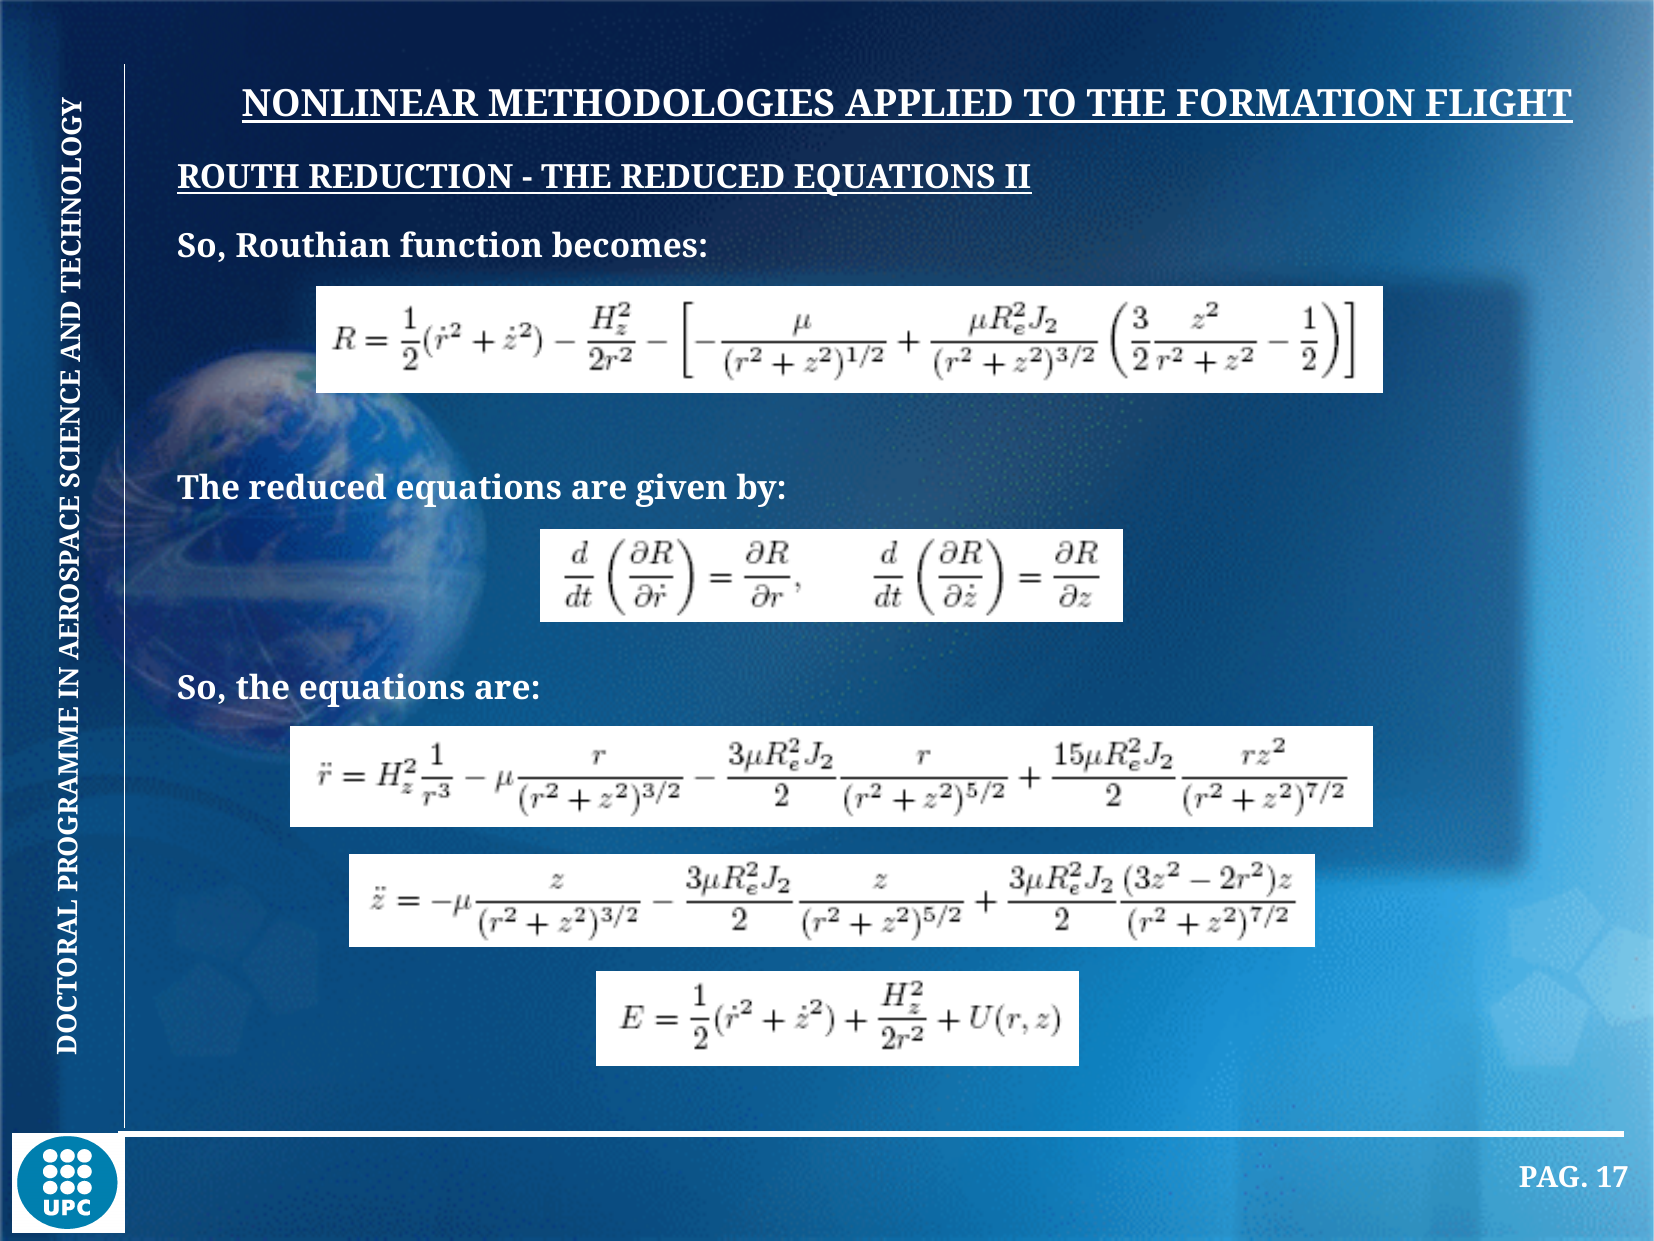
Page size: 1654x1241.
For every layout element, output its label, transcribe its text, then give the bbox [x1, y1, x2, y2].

title PAG. 17 [1505, 1116, 1642, 1237]
title ROUTH REDUCTION - THE REDUCED EQUATIONS II [177, 150, 1536, 237]
picture [0, 0, 1654, 1241]
title DOCTORAL PROGRAMME IN AEROSPACE SCIENCE AND TECHNOLOGY [8, 88, 124, 1064]
title NONLINEAR METHODOLOGIES APPLIED TO THE FORMATION FLIGHT [147, 29, 1654, 150]
subtitle So, Routhian function becomes: [177, 237, 916, 266]
text_box So, the equations are: [177, 620, 916, 709]
text_box The reduced equations are given by: [177, 419, 916, 508]
